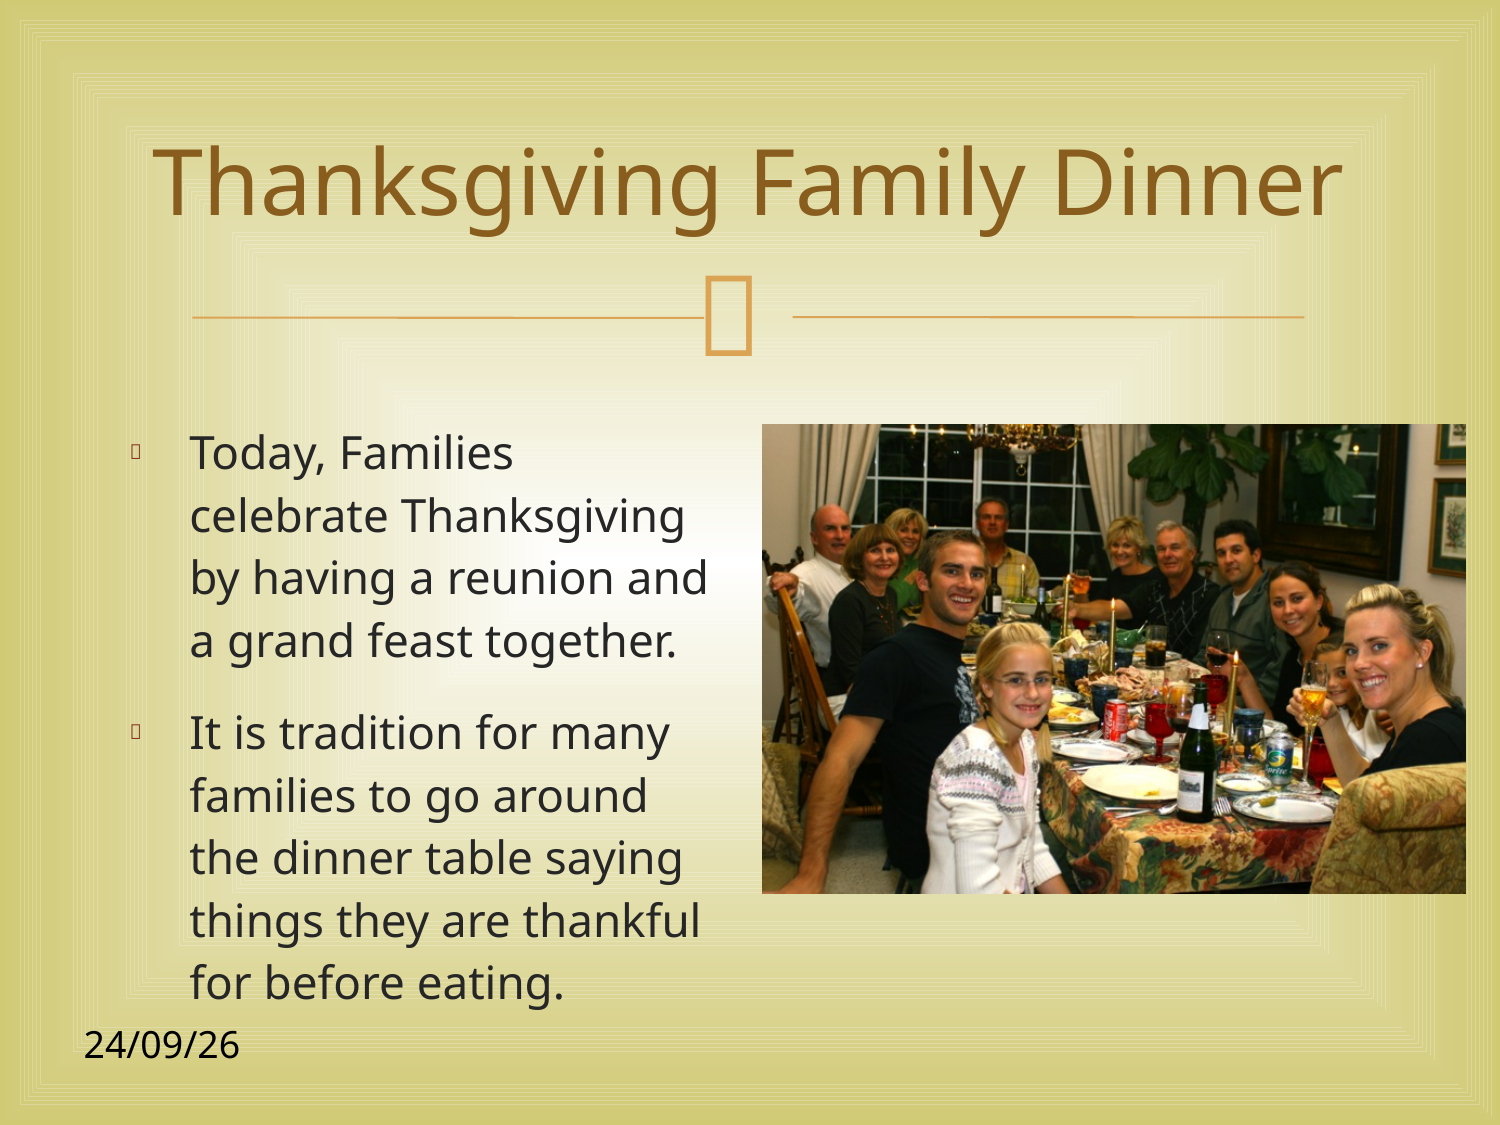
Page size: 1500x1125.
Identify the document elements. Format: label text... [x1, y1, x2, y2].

picture [762, 424, 1466, 894]
title Thanksgiving Family Dinner [112, 93, 1386, 267]
list Today, Families celebrate Thanksgiving by having a reunion and a grand feast together. It is tradition for many families to go around the dinner table saying things they are thankful for before eating. [114, 413, 739, 1005]
